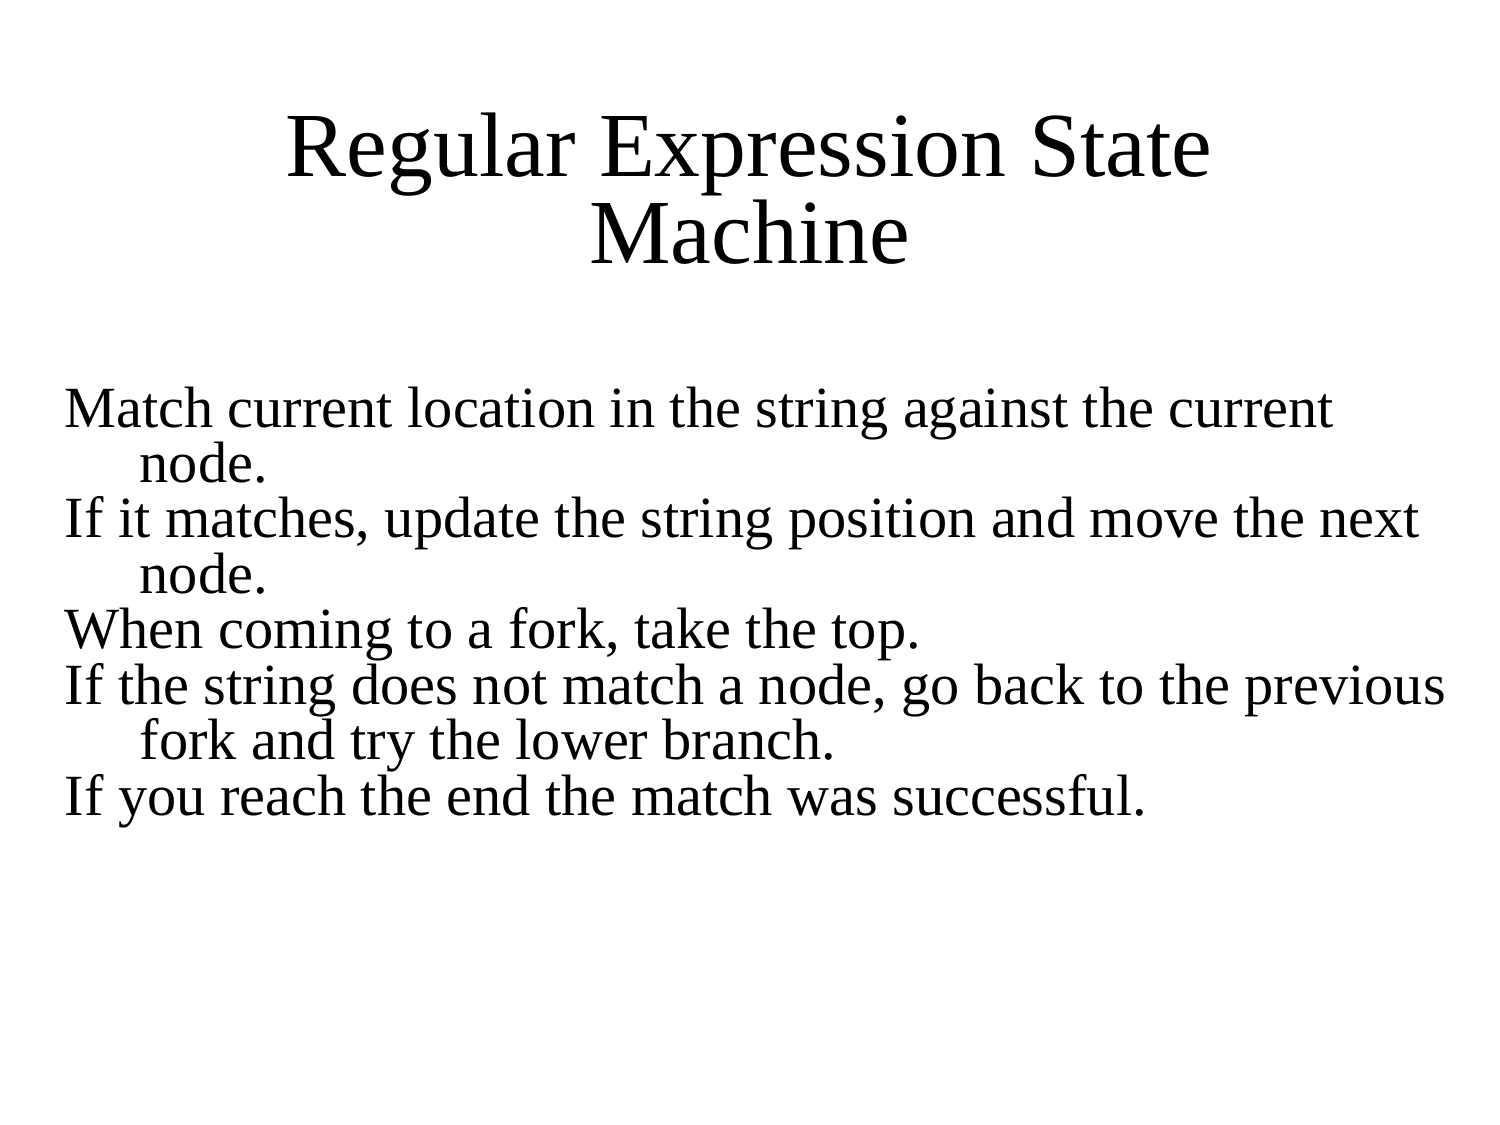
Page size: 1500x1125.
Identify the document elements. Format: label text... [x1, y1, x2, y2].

text_box Match current location in the string against the current node. If it matches, update the string position and move the next node. When coming to a fork, take the top. If the string does not match a node, go back to the previous fork and try the lower branch. If you reach the end the match was successful. [50, 375, 1463, 1030]
title Regular Expression State Machine [112, 67, 1388, 320]
